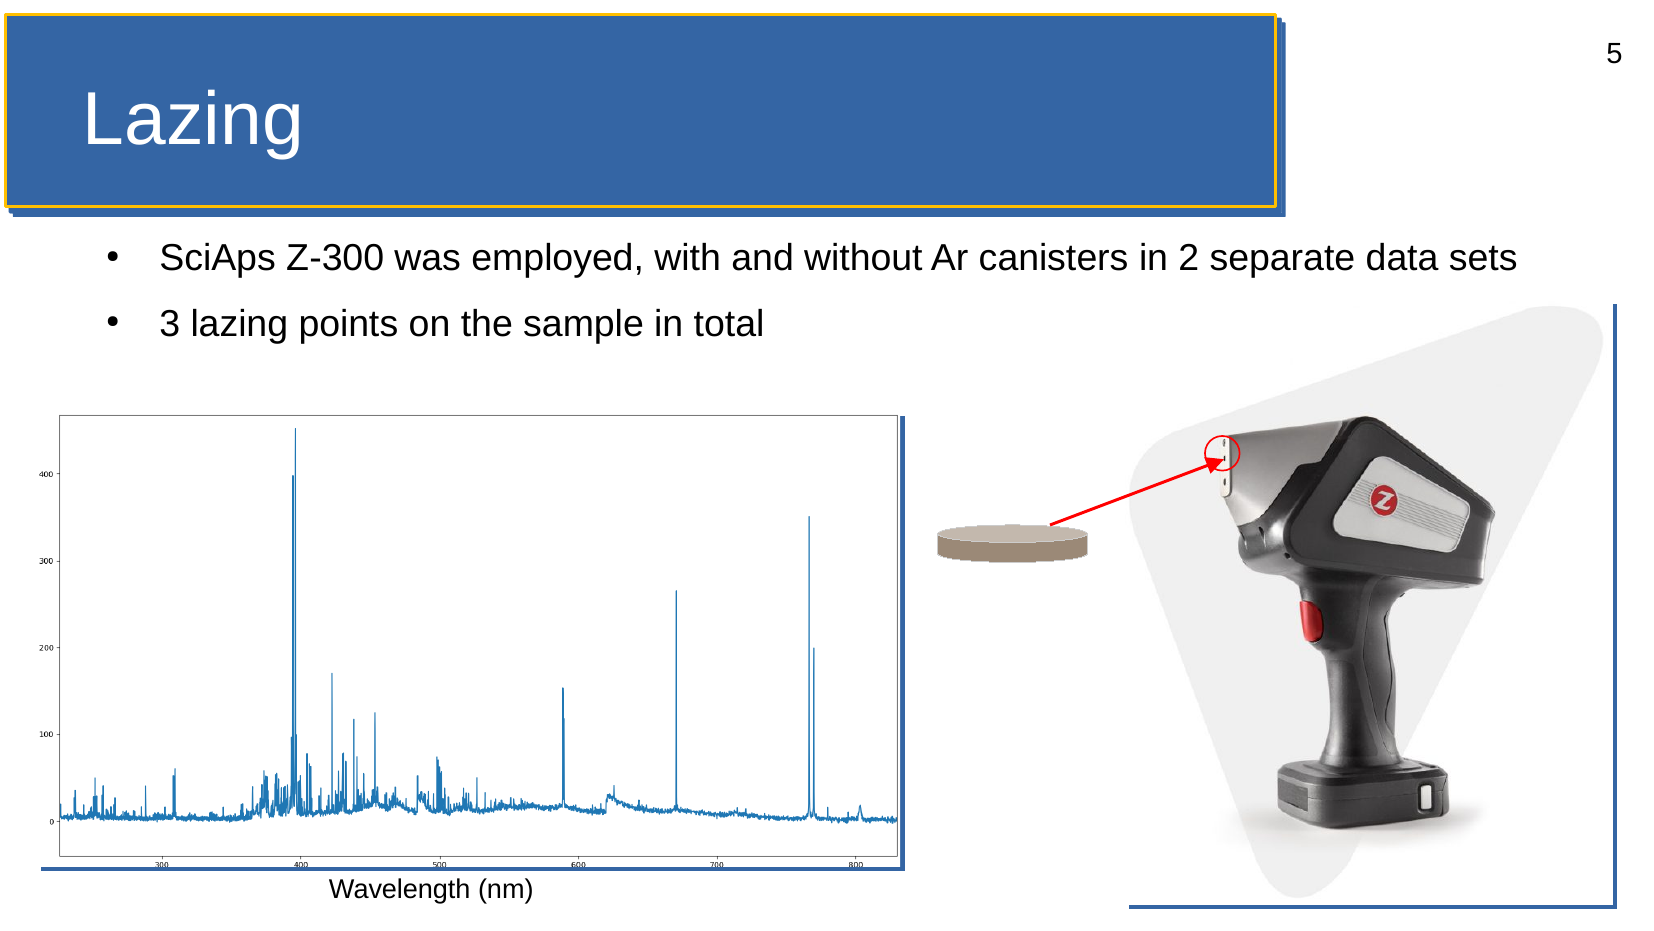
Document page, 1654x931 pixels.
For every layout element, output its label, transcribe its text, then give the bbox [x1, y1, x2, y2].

text_box Wavelength (nm) [262, 866, 601, 912]
picture [1125, 798, 1613, 905]
text_box [937, 535, 1088, 563]
picture [37, 412, 901, 867]
list SciAps Z-300 was employed, with and without Ar canisters in 2 separate data sets 3 lazing points on the sample in total [88, 236, 1613, 798]
title Lazing [82, 44, 1235, 192]
